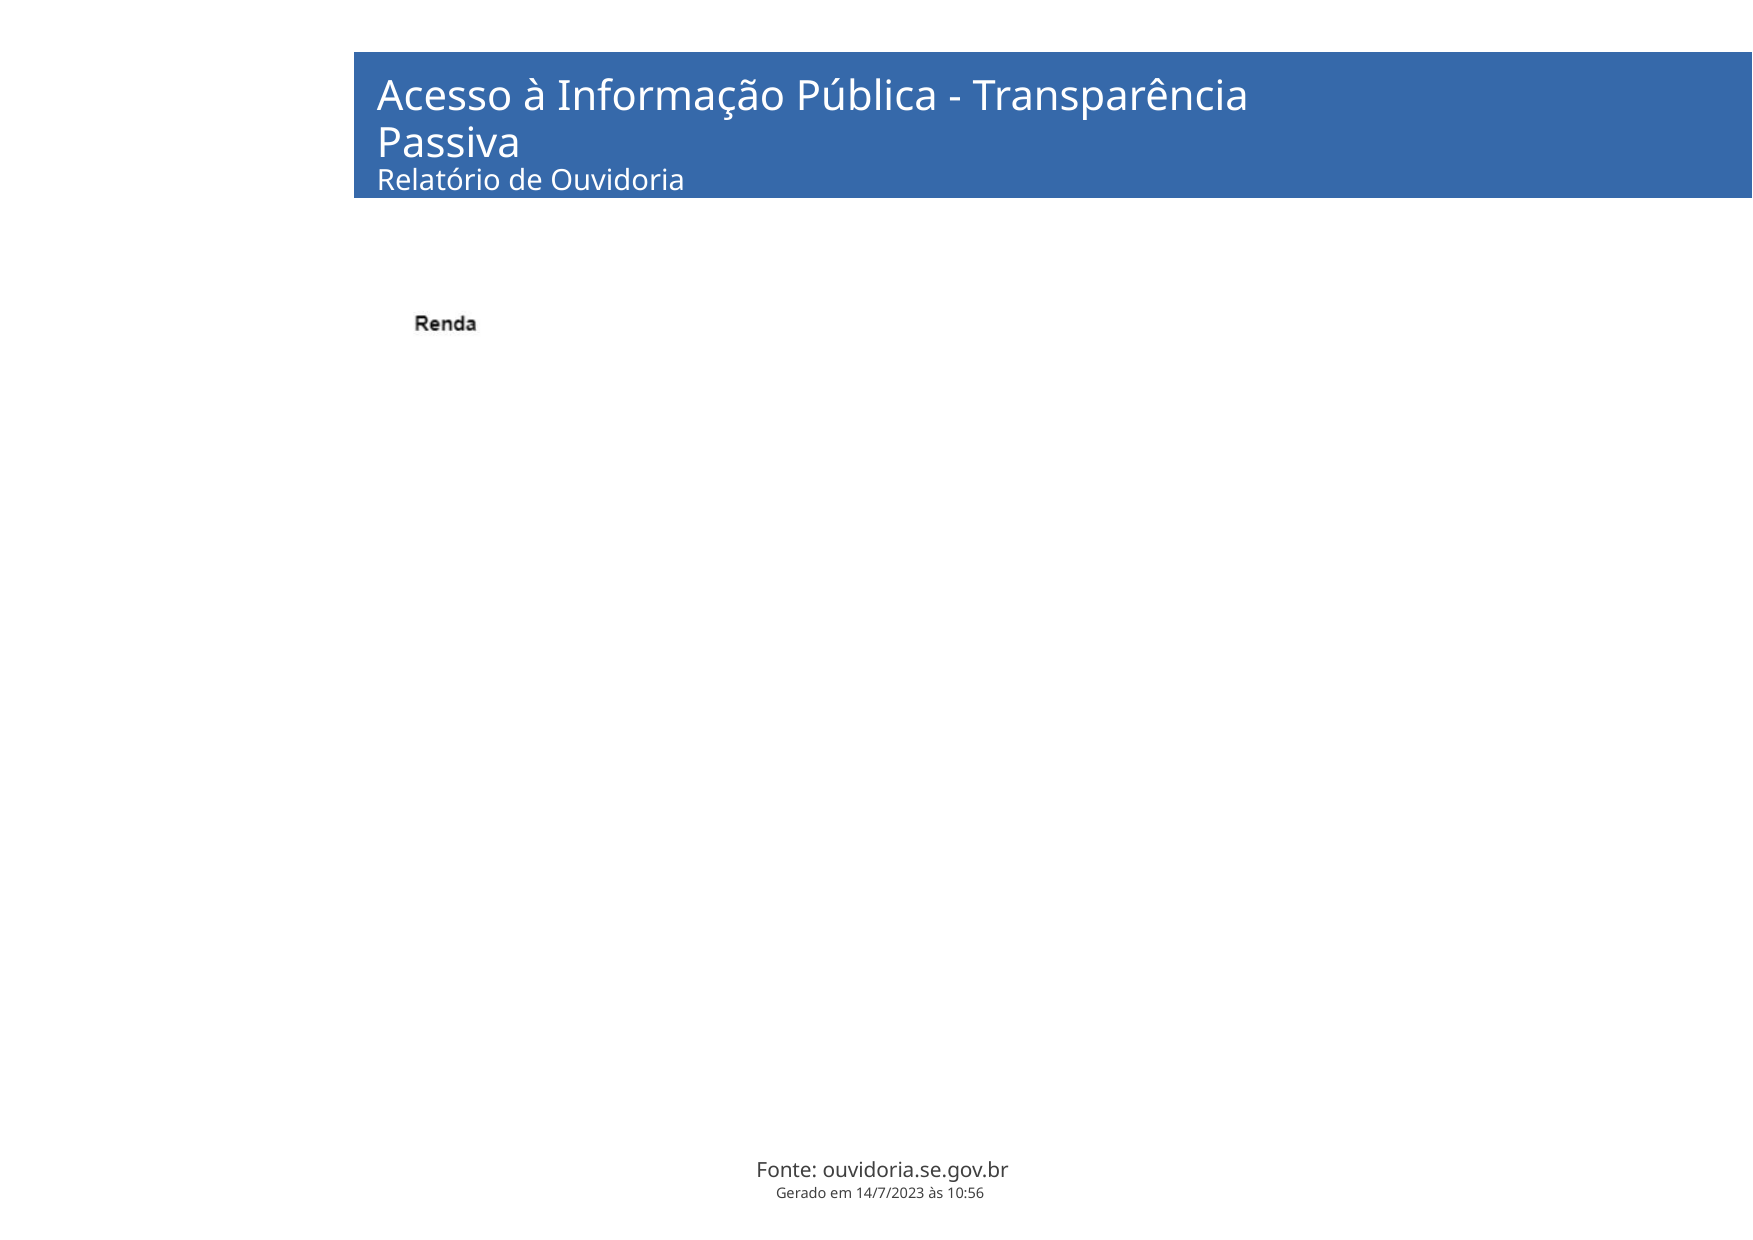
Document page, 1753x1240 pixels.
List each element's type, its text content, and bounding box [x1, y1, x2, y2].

text_box Fonte: ouvidoria.se.gov.br Gerado em 14/7/2023 às 10:56 [756, 1158, 1023, 1202]
text_box Acesso à Informação Pública - Transparência Passiva Relatório de Ouvidoria EMSETUR - Junho a Junho de 2023 [376, 72, 1403, 228]
text_box [155, 211, 1599, 1028]
text_box [354, 52, 1752, 198]
